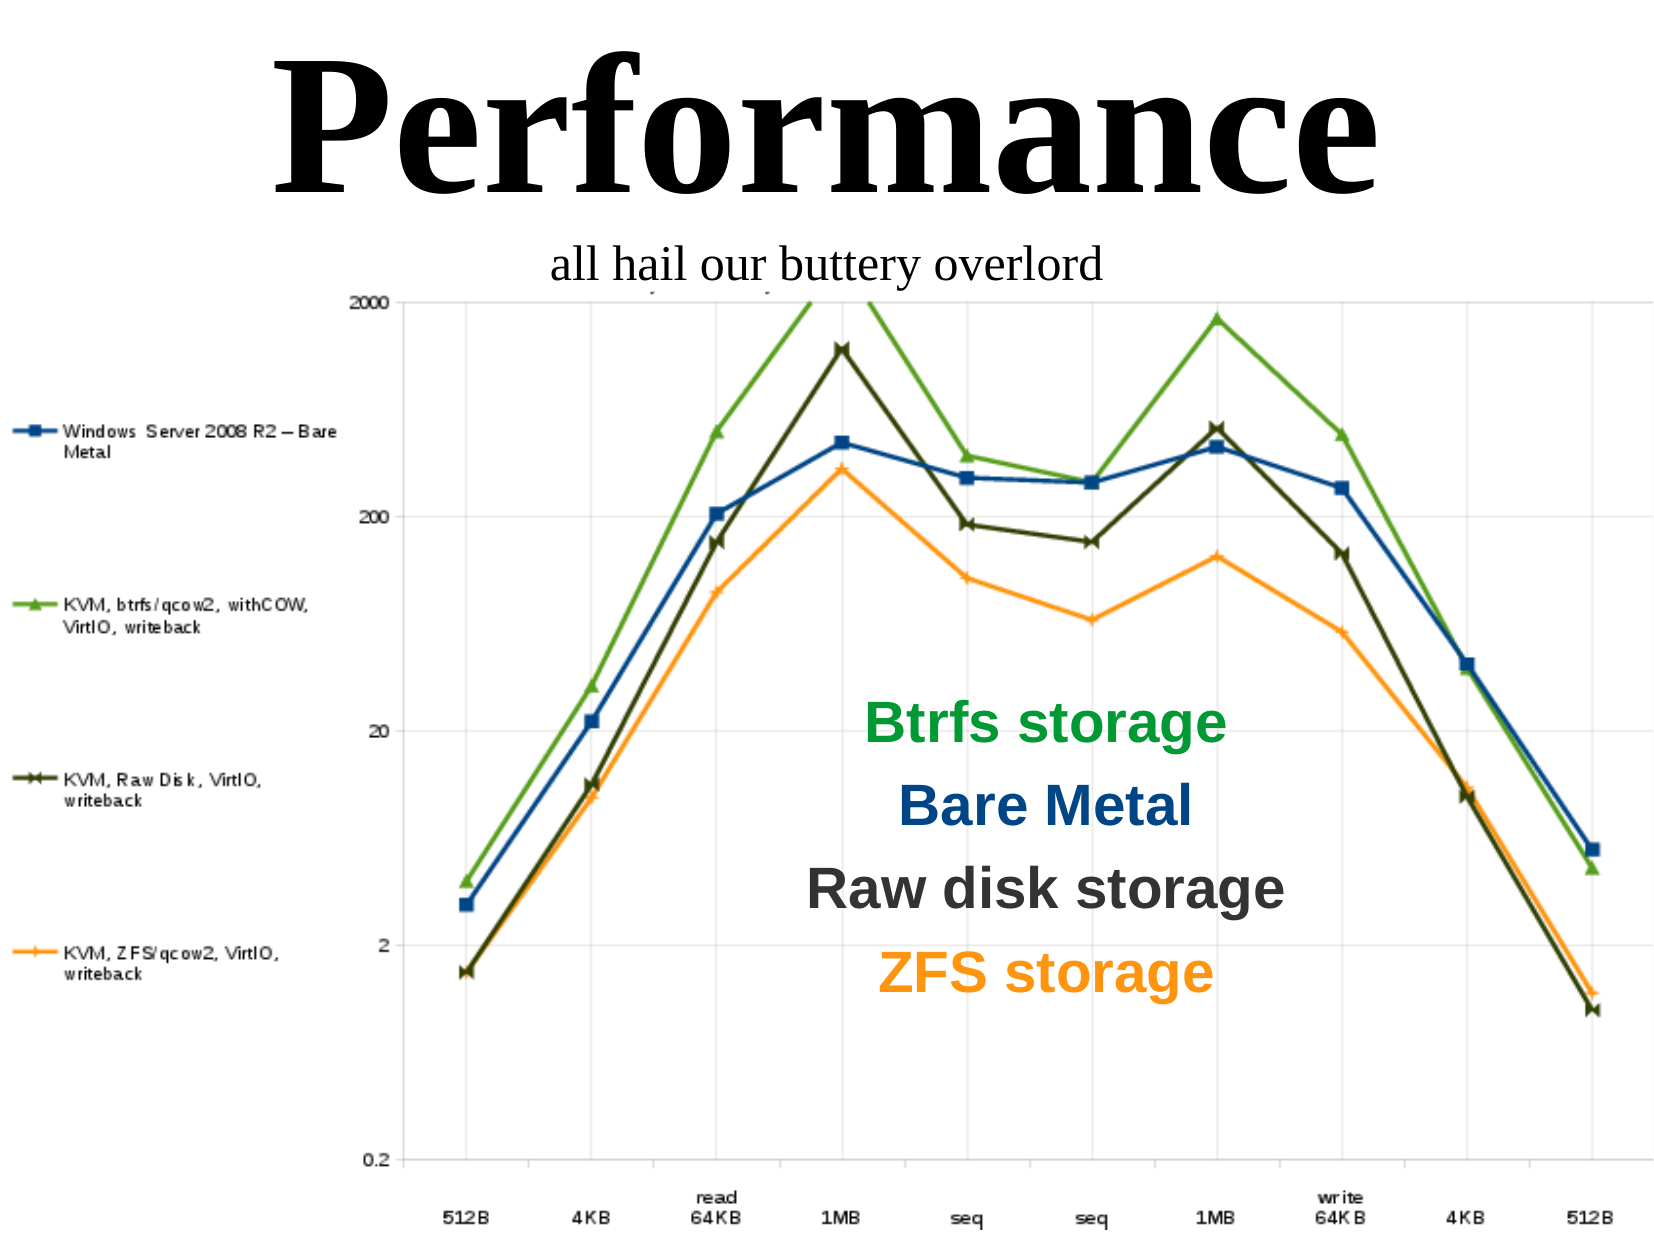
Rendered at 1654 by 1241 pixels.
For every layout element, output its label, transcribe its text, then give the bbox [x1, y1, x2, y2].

table_cell Raw disk storage [773, 847, 1320, 931]
table_cell Bare Metal [773, 764, 1320, 847]
table_header Btrfs storage [773, 681, 1320, 764]
table_cell ZFS storage [773, 931, 1320, 1014]
title Performance all hail our buttery overlord [0, 14, 1654, 292]
picture [3, 292, 1654, 1231]
